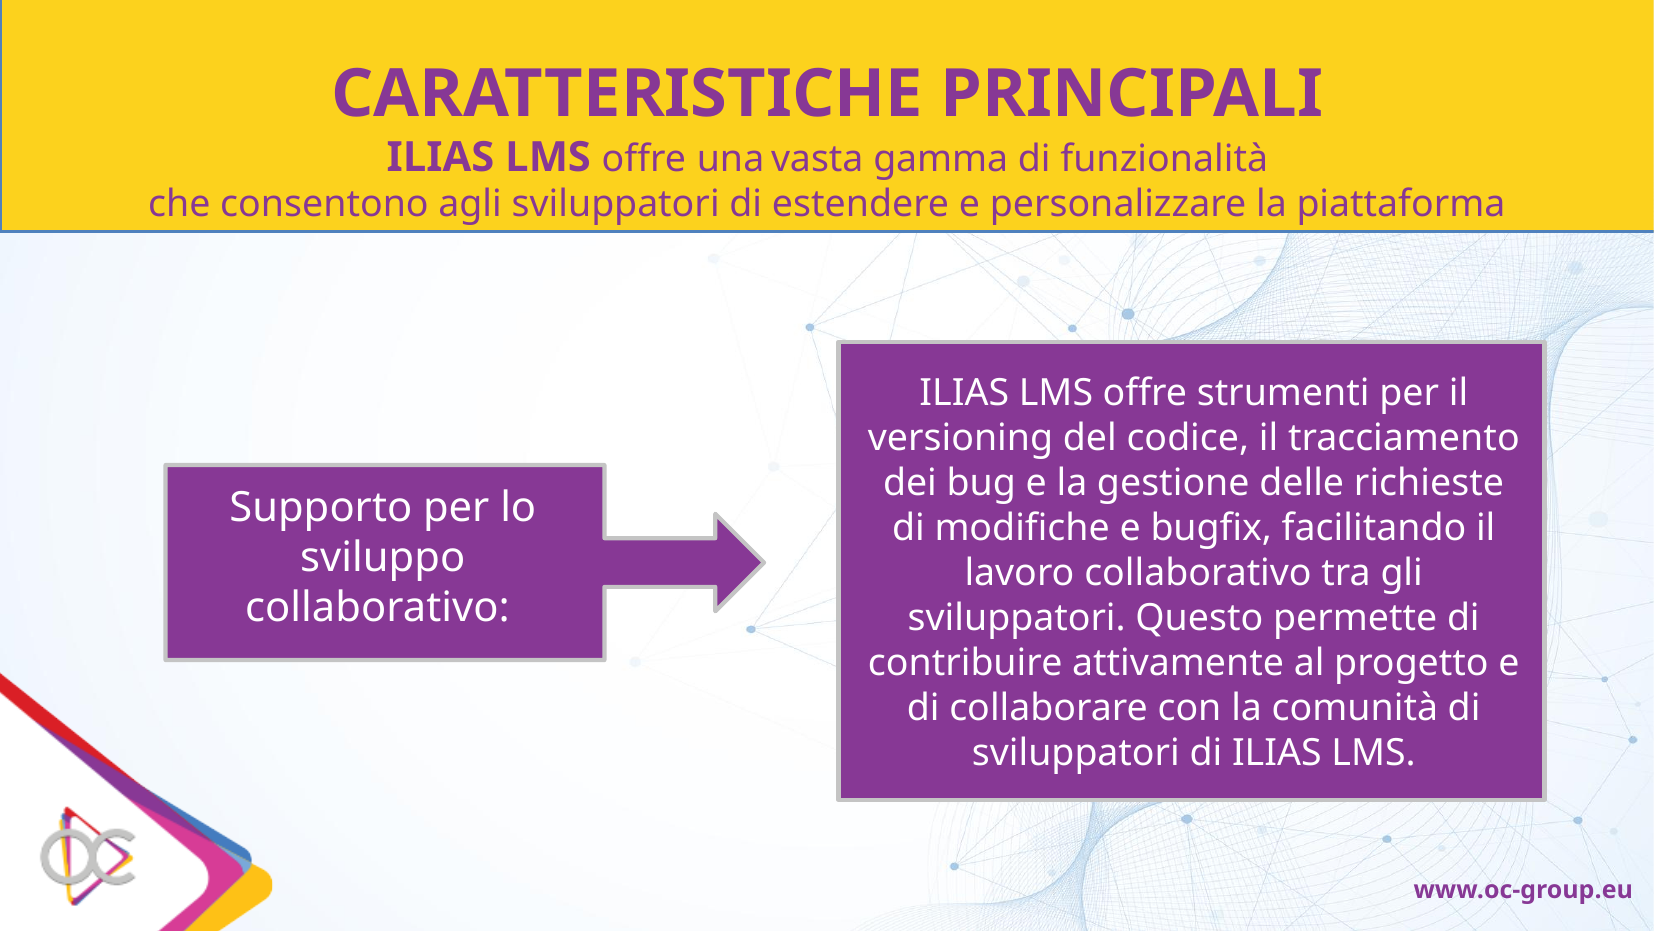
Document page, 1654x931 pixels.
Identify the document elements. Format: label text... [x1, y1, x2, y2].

picture [0, 232, 1654, 931]
text_box CARATTERISTICHE PRINCIPALI ILIAS LMS offre una vasta gamma di funzionalità che consentono agli sviluppatori di estendere e personalizzare la piattaforma [0, 0, 1654, 232]
text_box [838, 341, 1545, 800]
text_box Supporto per lo sviluppo collaborativo: [171, 472, 595, 638]
text_box www.oc-group.eu [1398, 866, 1654, 916]
text_box ILIAS LMS offre strumenti per il versioning del codice, il tracciamento dei bug e la gestione delle richieste di modifiche e bugfix, facilitando il lavoro collaborativo tra gli sviluppatori. Questo permette di contribuire attivamente al progetto e di collaborare con la comunità di sviluppatori di ILIAS LMS. [852, 360, 1536, 781]
text_box [165, 465, 765, 661]
